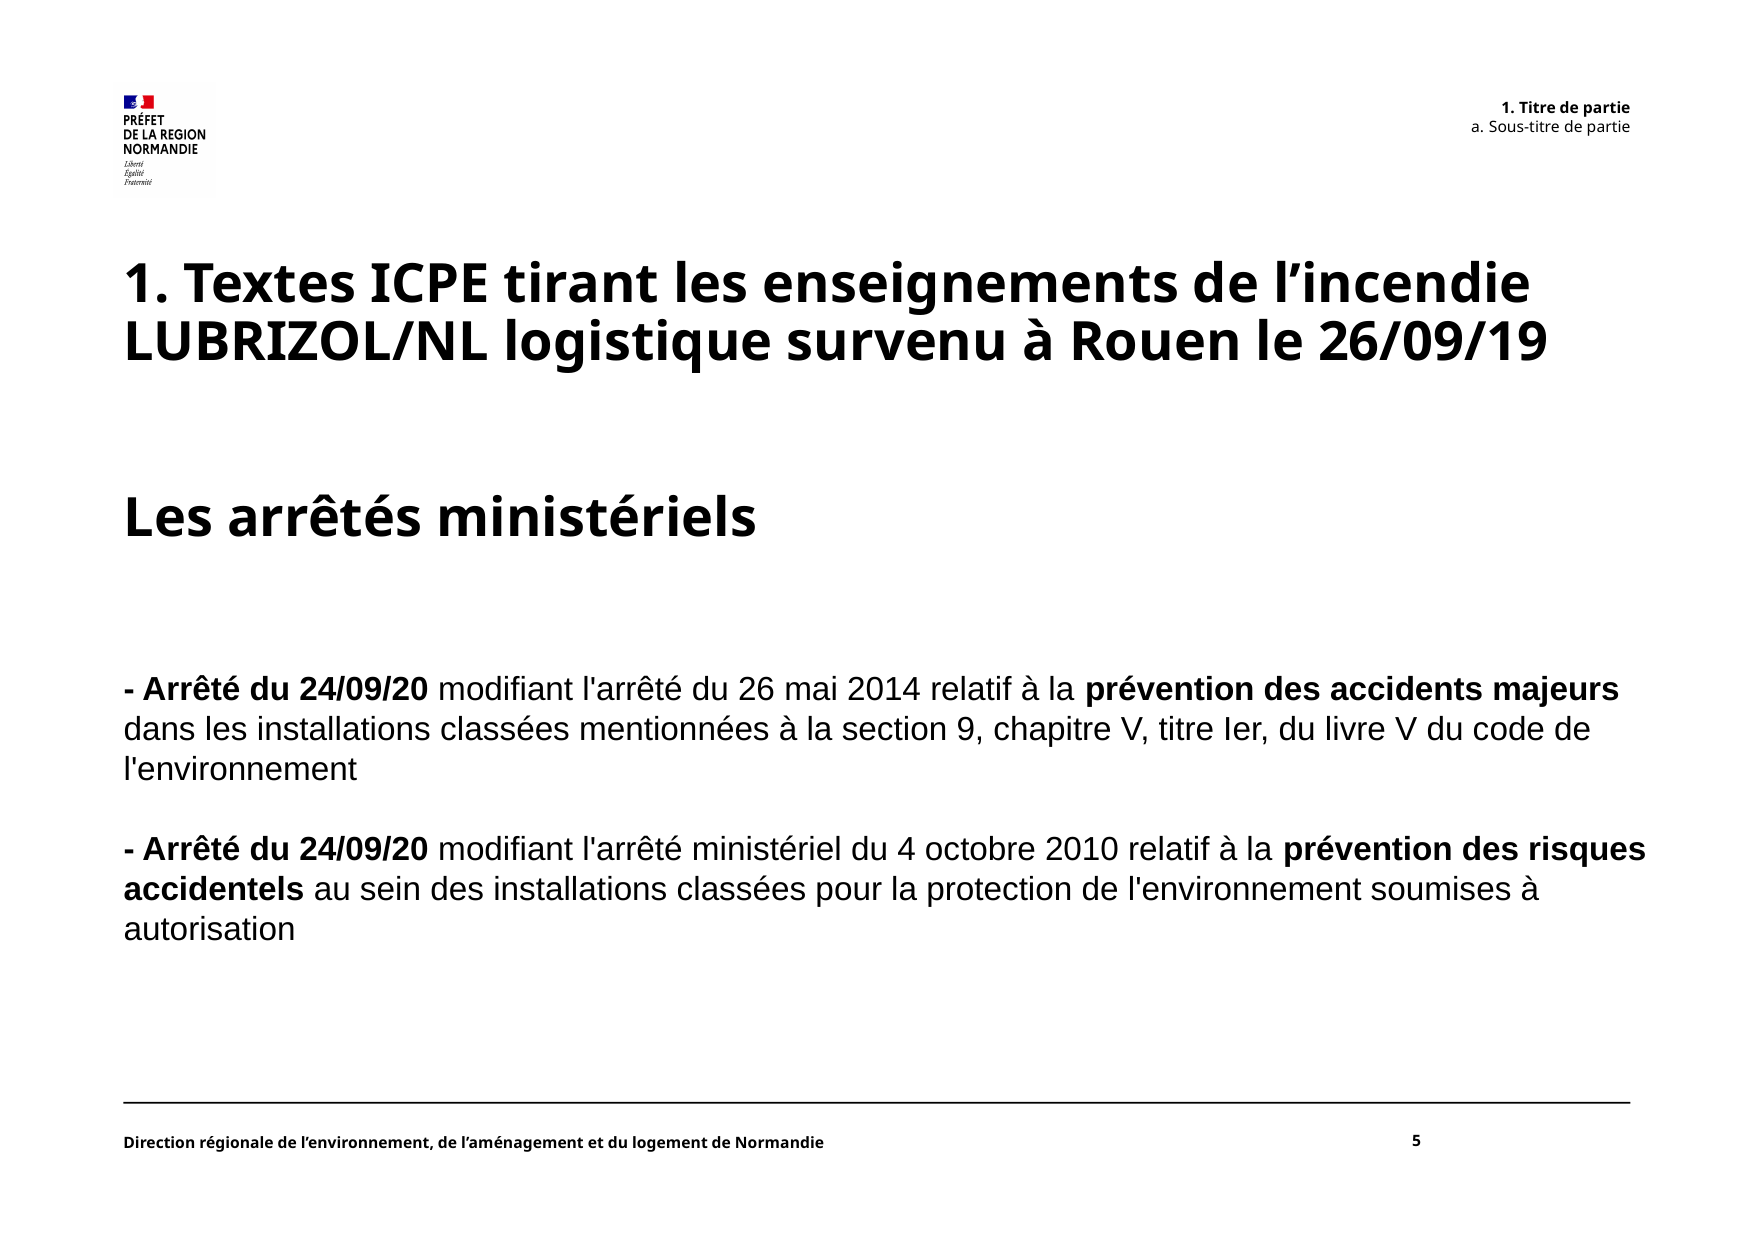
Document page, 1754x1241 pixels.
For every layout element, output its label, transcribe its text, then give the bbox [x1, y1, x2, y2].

footer Direction régionale de l’environnement, de l’aménagement et du logement de Normandie [123, 1102, 1179, 1181]
list Titre de partie Sous-titre de partie [651, 98, 1631, 177]
picture [113, 82, 216, 198]
list - Arrêté du 24/09/20 modifiant l'arrêté du 26 mai 2014 relatif à la prévention des accidents majeurs dans les installations classées mentionnées à la section 9, chapitre V, titre Ier, du livre V du code de l'environnement - Arrêté du 24/09/20 modifiant l'arrêté ministériel du 4 octobre 2010 relatif à la prévention des risques accidentels au sein des installations classées pour la protection de l'environnement soumises à autorisation [123, 667, 1671, 1069]
title 1. Textes ICPE tirant les enseignements de l’incendie LUBRIZOL/NL logistique survenu à Rouen le 26/09/19 Les arrêtés ministériels [123, 255, 1631, 413]
slide_number 6 [1179, 1102, 1422, 1181]
